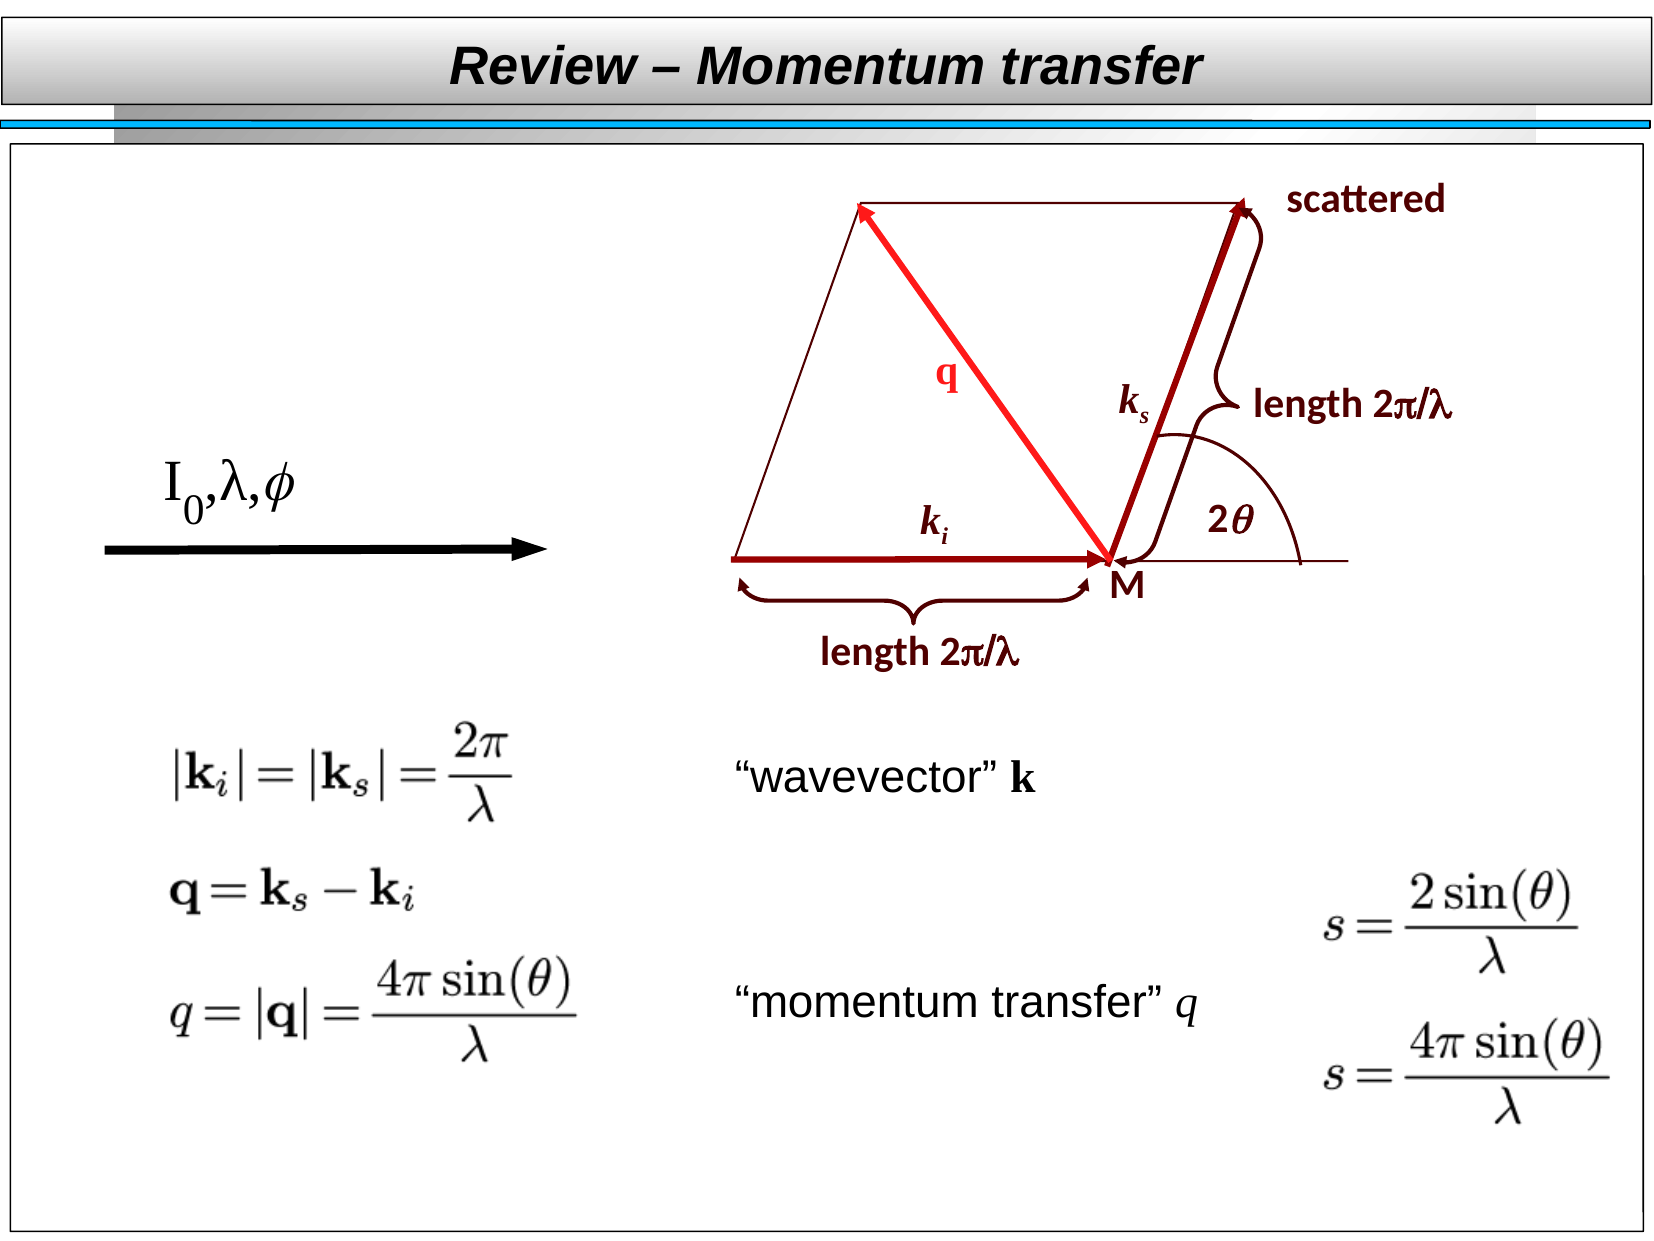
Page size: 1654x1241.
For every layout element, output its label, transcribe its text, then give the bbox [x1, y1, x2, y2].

text_box “momentum transfer” q [720, 968, 1231, 1035]
text_box M [1094, 549, 1161, 615]
picture [1301, 854, 1621, 1149]
picture [138, 704, 586, 1090]
text_box length 2p/l [805, 615, 1034, 681]
text_box “wavevector” k [720, 743, 1231, 811]
text_box q [920, 335, 973, 401]
text_box [0, 120, 1651, 129]
text_box length 2p/l [1238, 368, 1467, 435]
text_box ks [1103, 363, 1165, 437]
text_box I0,λ,f [148, 425, 307, 542]
text_box Review – Momentum transfer [1, 17, 1652, 105]
text_box 2q [1192, 483, 1266, 549]
text_box ki [905, 484, 963, 558]
text_box scattered [1271, 163, 1462, 229]
